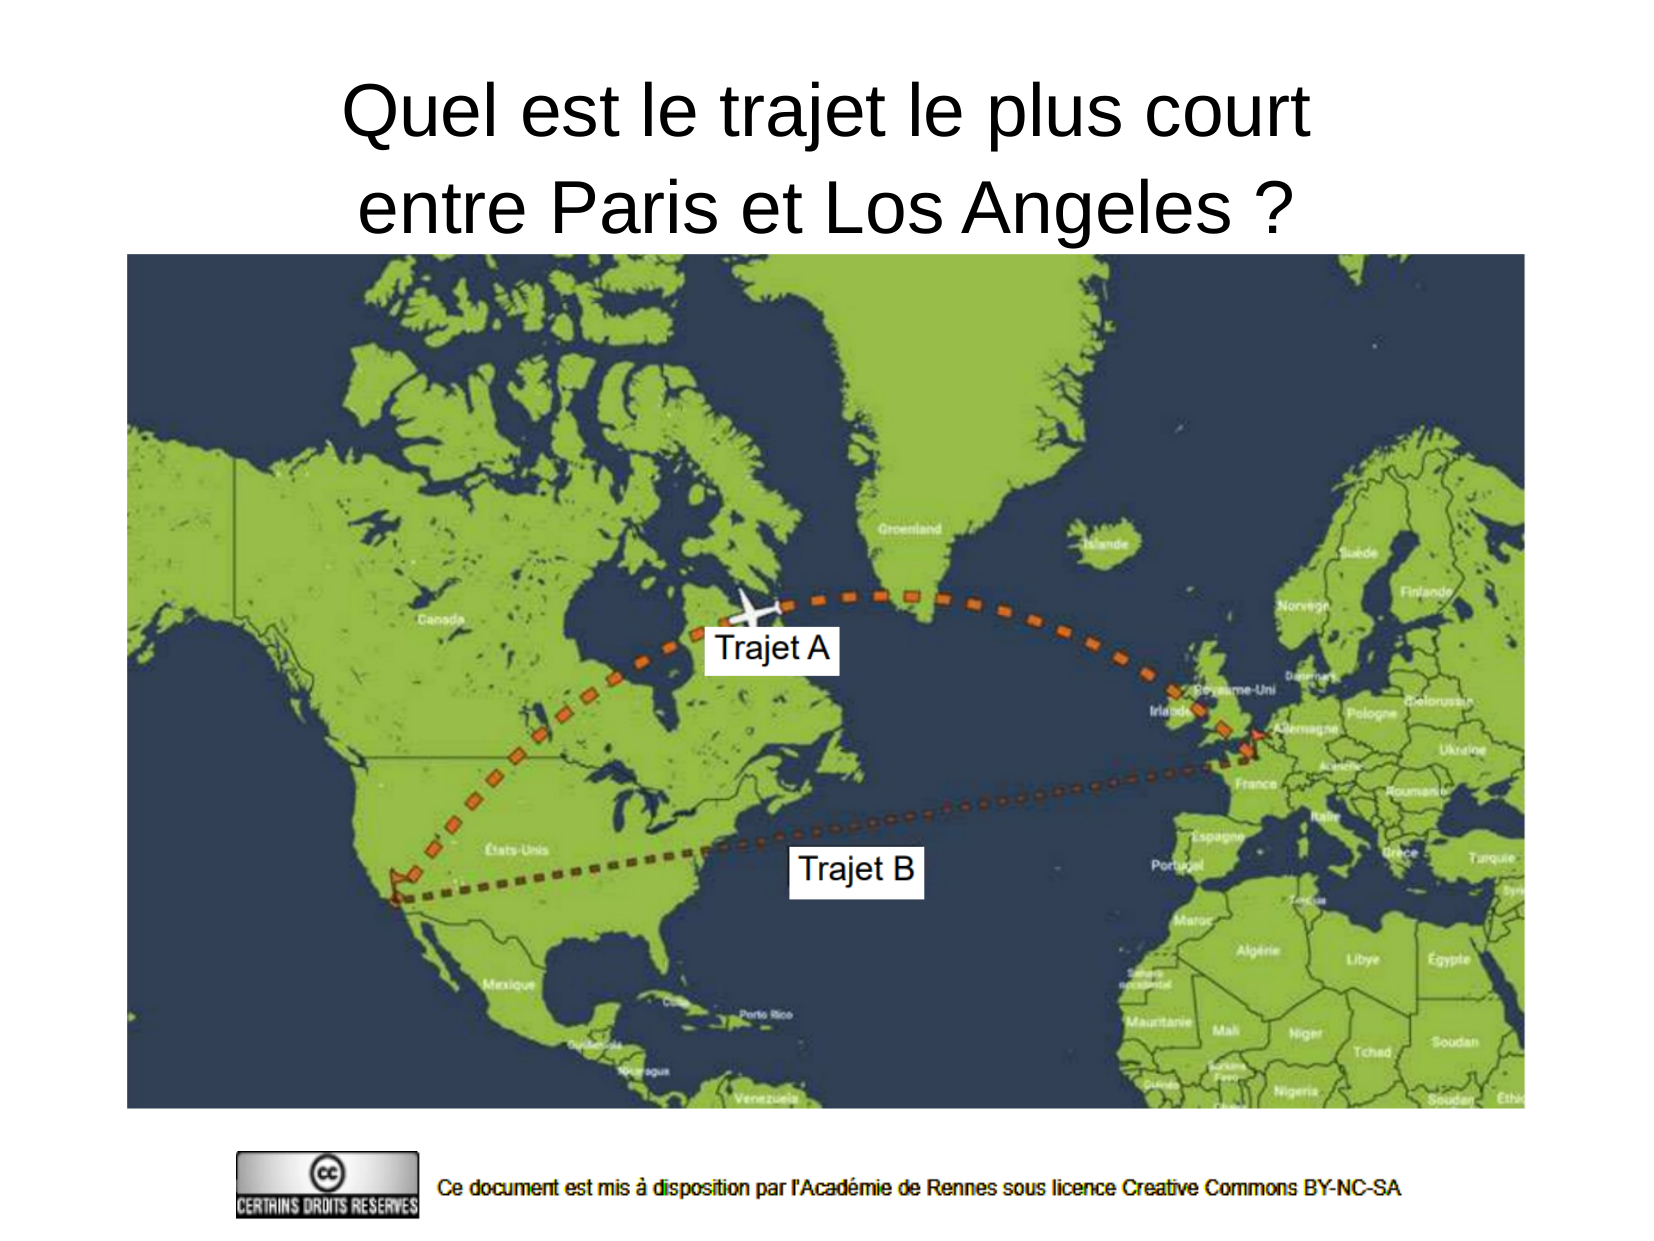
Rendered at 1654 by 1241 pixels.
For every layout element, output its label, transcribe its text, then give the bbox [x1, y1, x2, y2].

title Quel est le trajet le plus court entre Paris et Los Angeles ? [82, 49, 1571, 257]
picture [236, 1151, 1418, 1228]
picture [126, 253, 1527, 1111]
